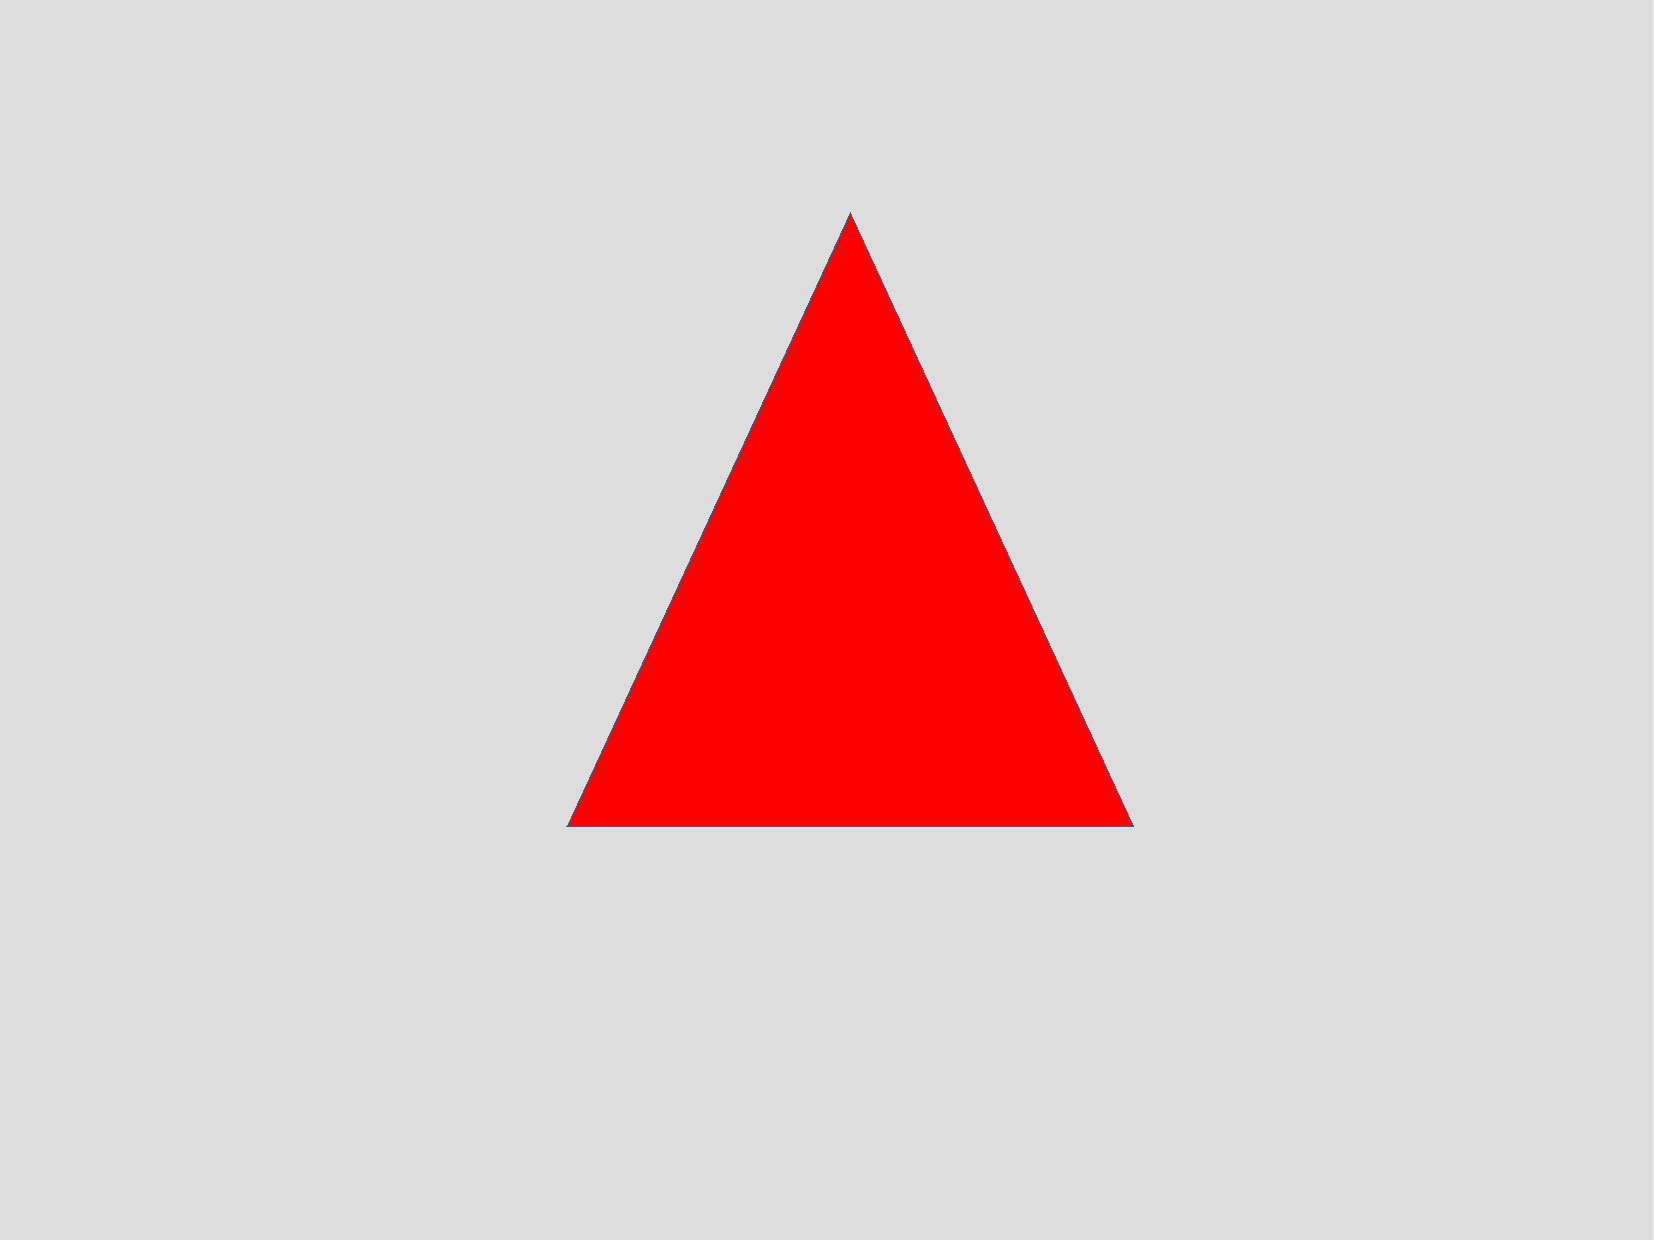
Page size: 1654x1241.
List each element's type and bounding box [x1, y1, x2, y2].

text_box [566, 212, 1134, 827]
